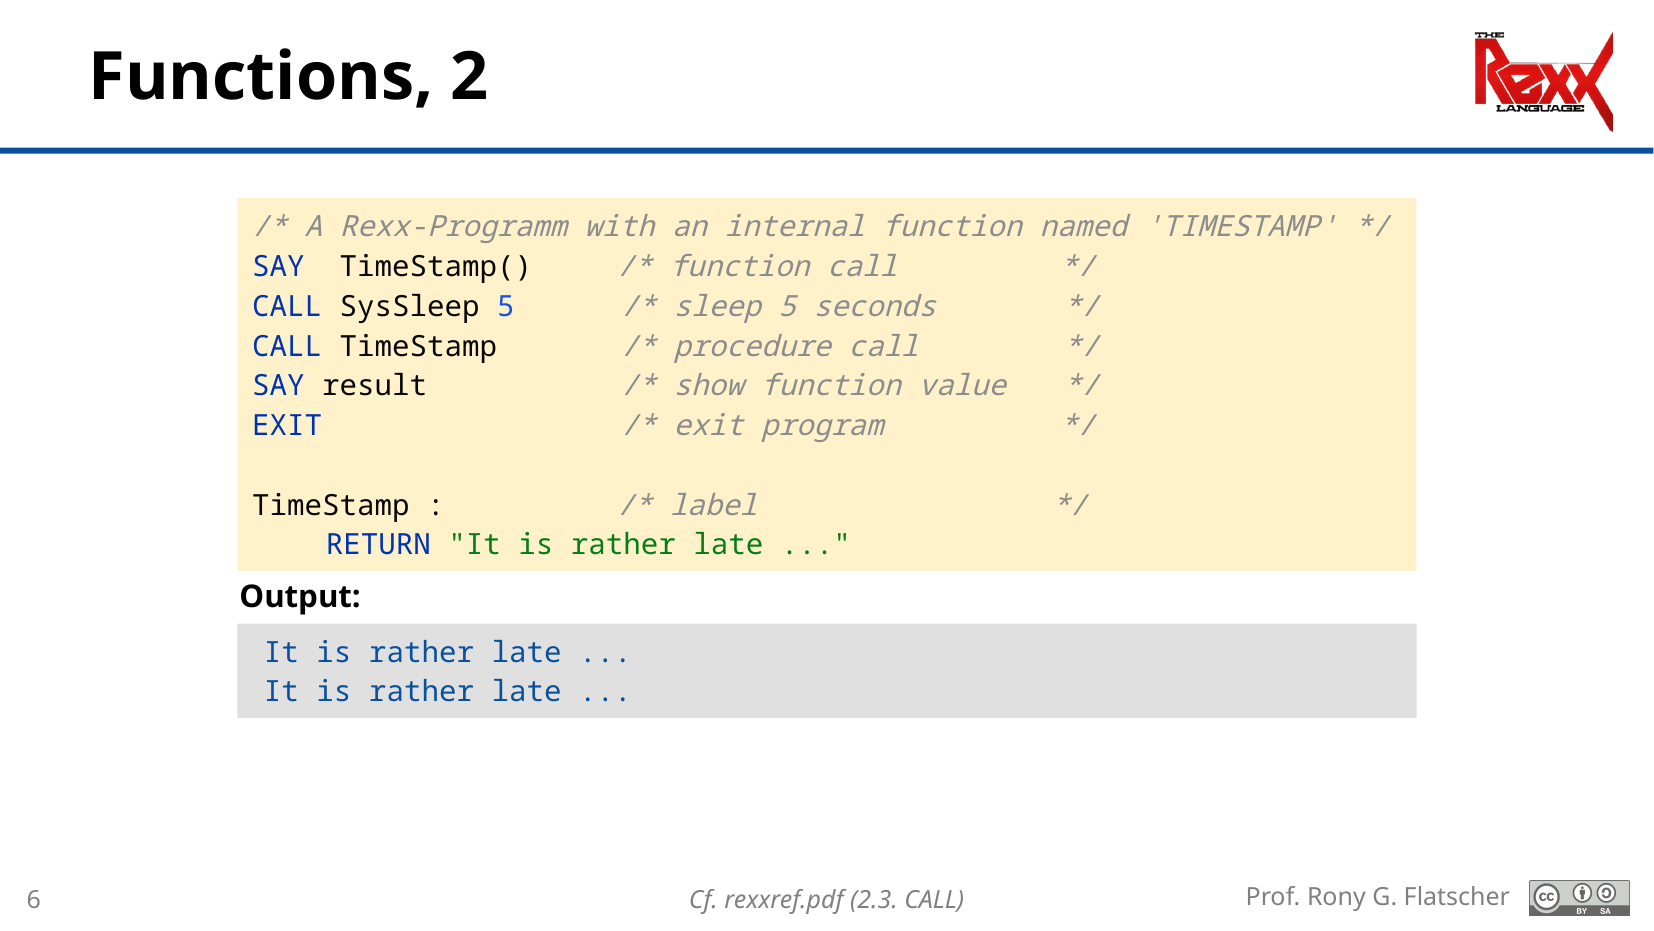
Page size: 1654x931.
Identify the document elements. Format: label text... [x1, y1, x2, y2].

text_box It is rather late ... It is rather late ... [237, 623, 1417, 715]
text_box Output: [224, 566, 390, 623]
text_box /* A Rexx-Programm with an internal function named 'TIMESTAMP' */ SAY TimeStamp() /* function call */ CALL SysSleep 5 /* sleep 5 seconds */ CALL TimeStamp /* procedure call */ SAY result /* show function value */ EXIT /* exit program */ TimeStamp : /* label */ RETURN "It is rather late ..." [237, 198, 1417, 555]
text_box Cf. rexxref.pdf (2.3. CALL) [0, 874, 1654, 922]
title Functions, 2 [29, 0, 1654, 148]
